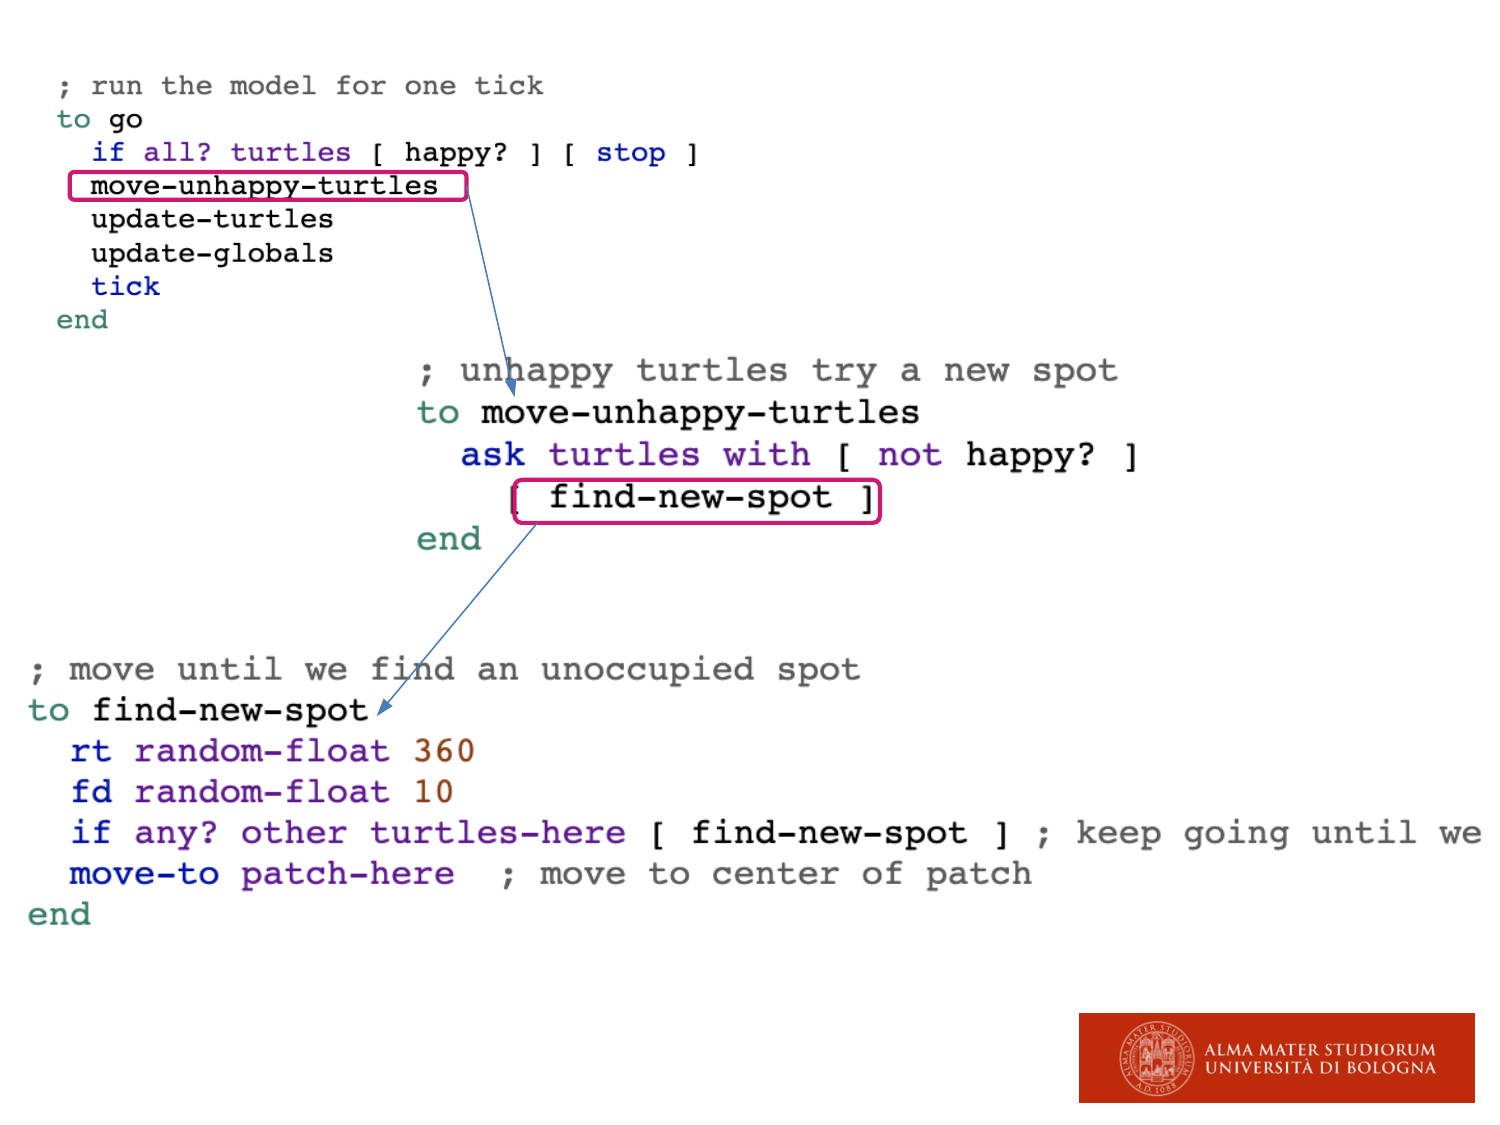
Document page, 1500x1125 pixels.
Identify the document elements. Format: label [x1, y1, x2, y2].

picture [517, 482, 877, 520]
picture [26, 644, 1500, 954]
picture [51, 62, 1156, 563]
